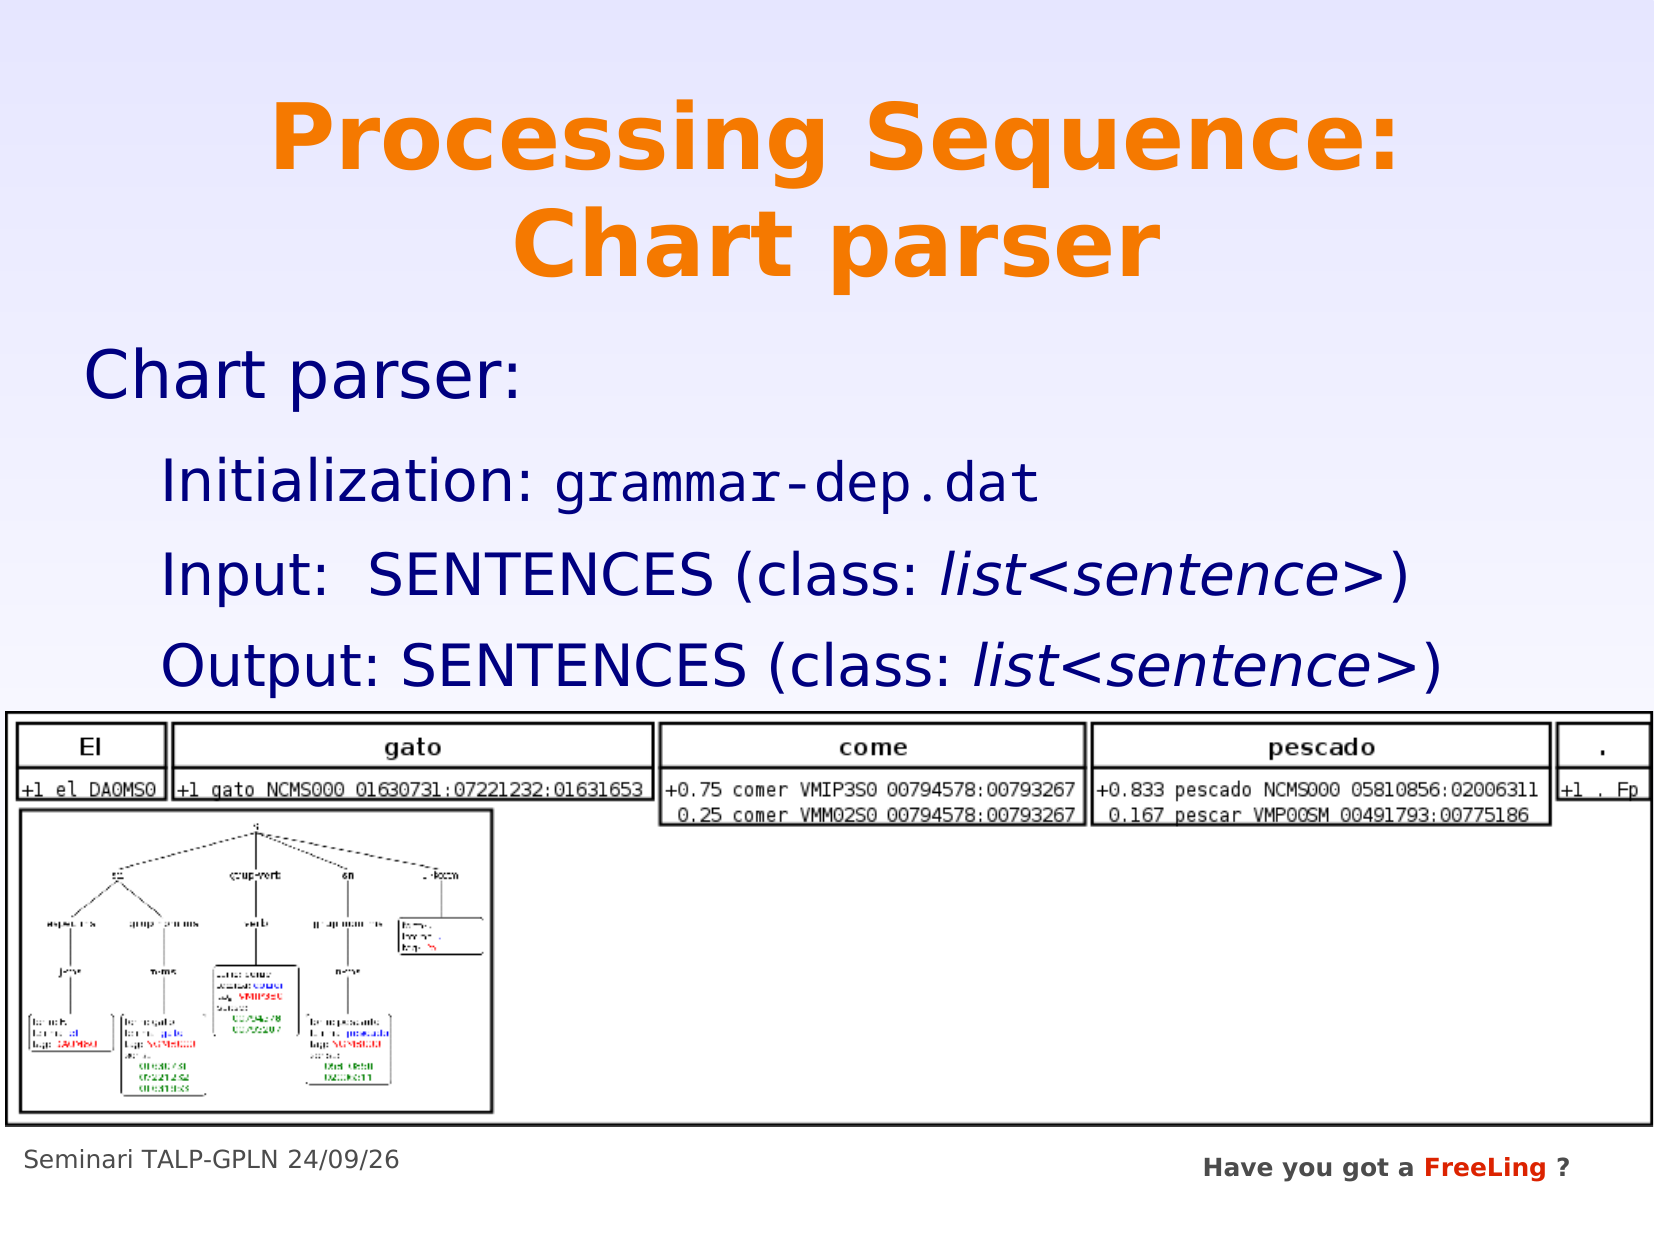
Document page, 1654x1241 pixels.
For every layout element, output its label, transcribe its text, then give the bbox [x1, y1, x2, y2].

title Processing Sequence: Chart parser [92, 84, 1581, 299]
list Chart parser: Initialization: grammar-dep.dat Input: SENTENCES (class: list<sentence>) Output: SENTENCES (class: list<sentence>) [65, 336, 1609, 711]
picture [5, 711, 1654, 1127]
